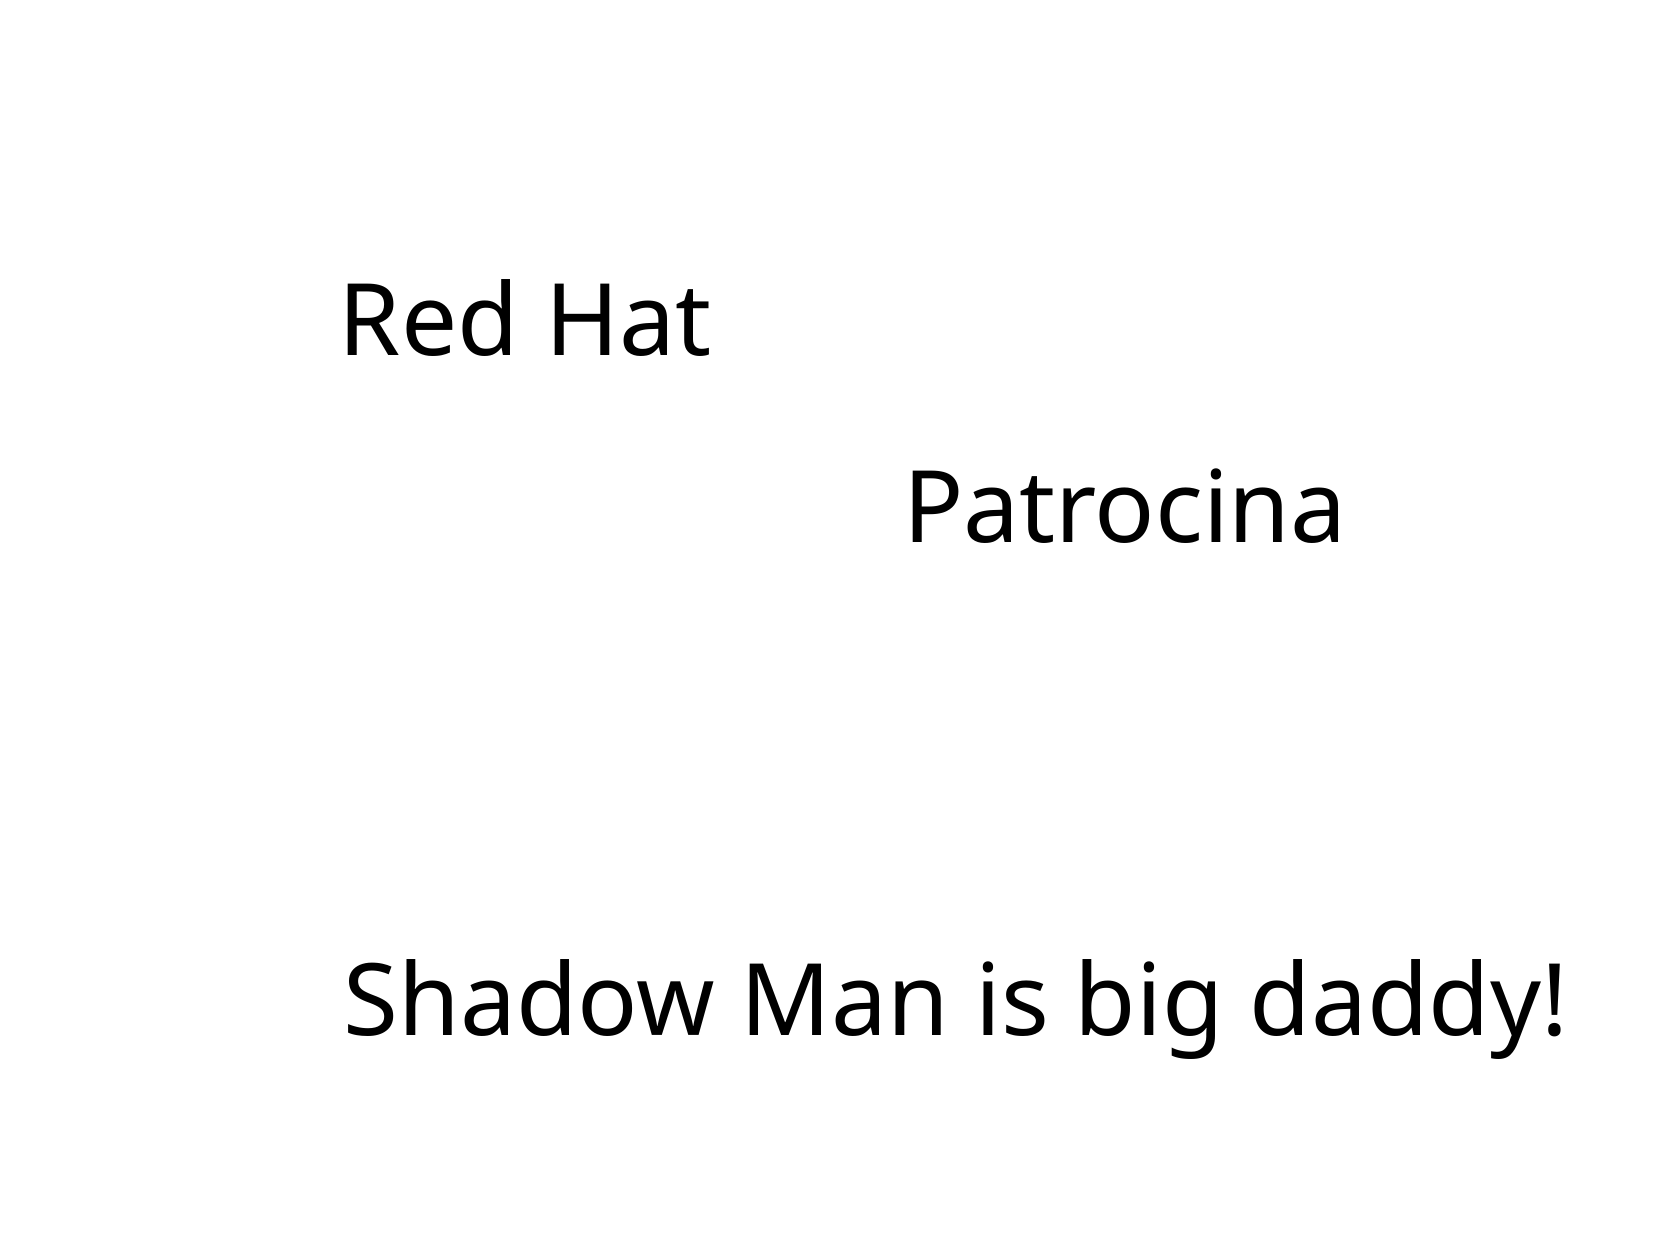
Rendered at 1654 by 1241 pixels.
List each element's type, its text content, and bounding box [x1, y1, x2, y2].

title Shadow Man is big daddy! [337, 900, 1576, 1093]
title Patrocina [900, 407, 1350, 601]
title Red Hat [300, 220, 751, 413]
